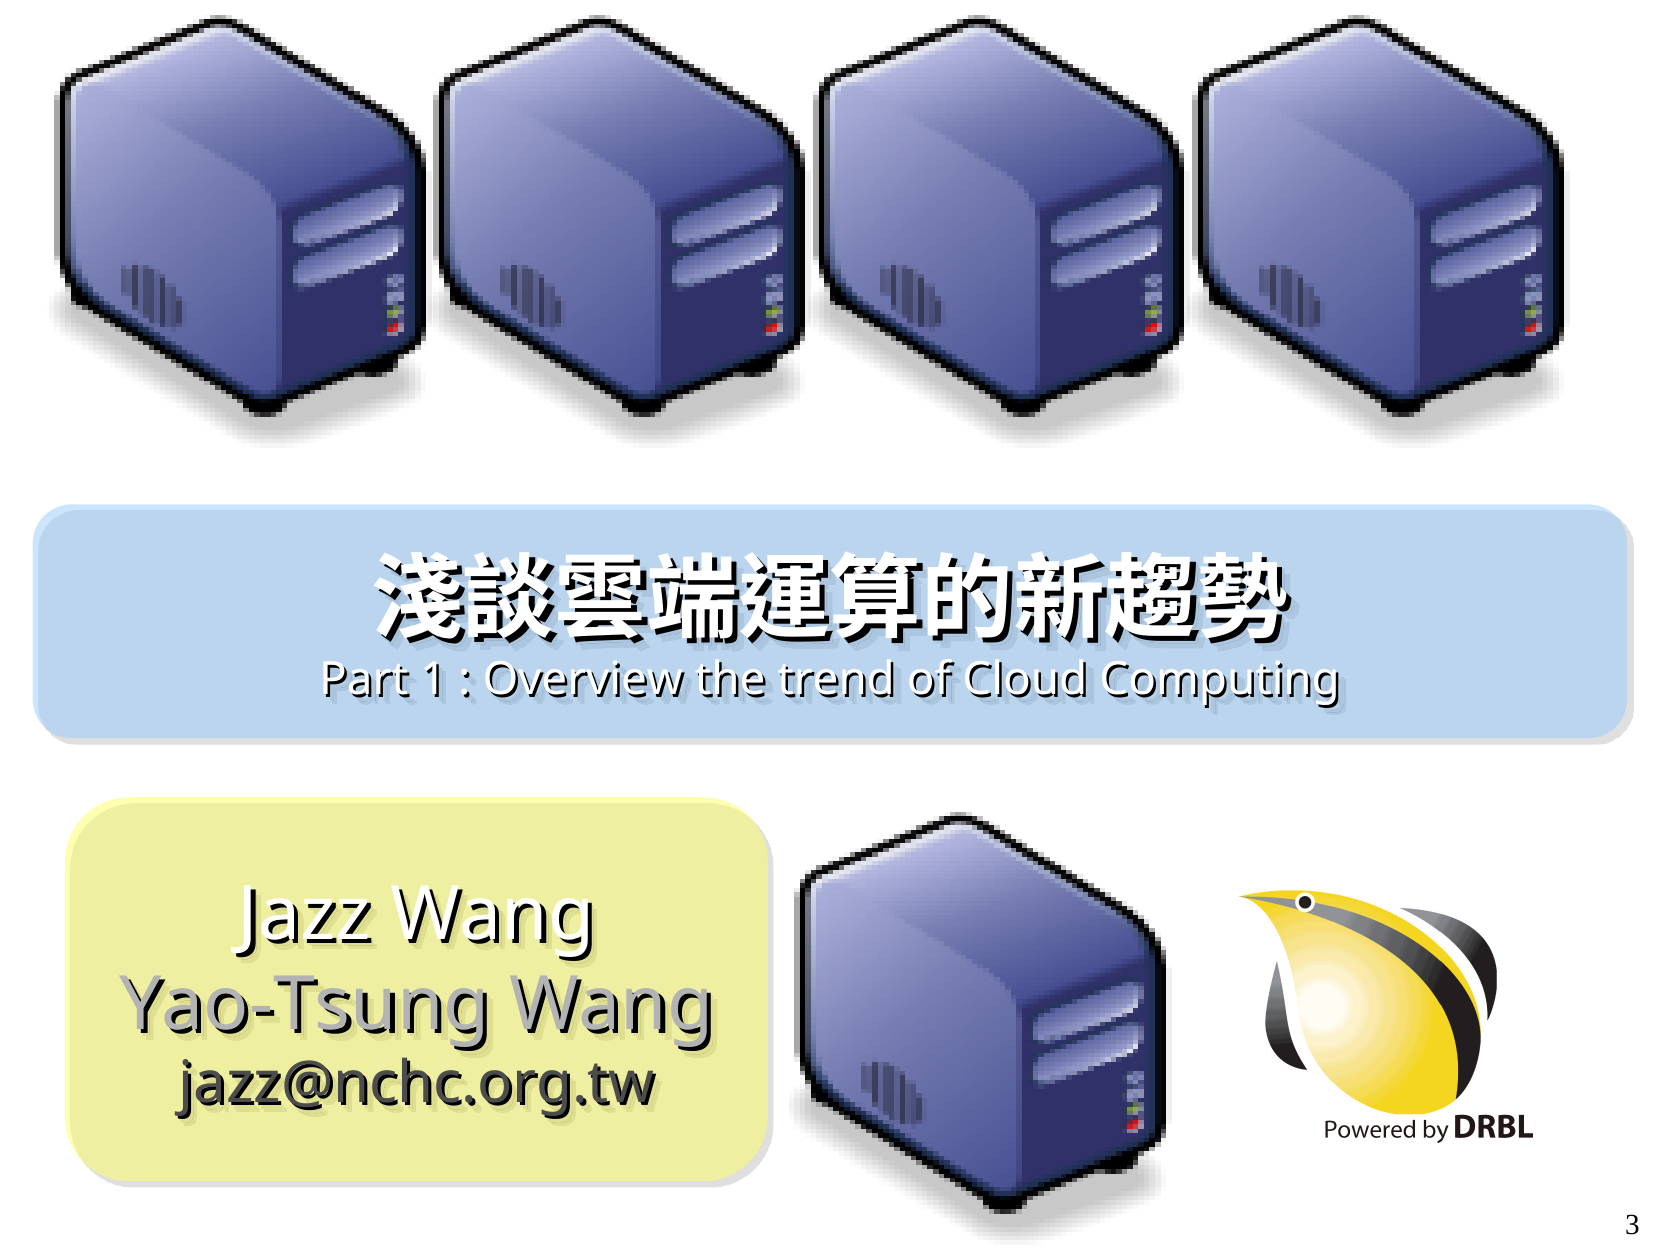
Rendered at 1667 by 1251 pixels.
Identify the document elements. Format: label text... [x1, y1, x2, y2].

picture [1224, 874, 1548, 1152]
picture [27, 2, 1609, 502]
text_box 淺談雲端運算的新趨勢 Part 1 : Overview the trend of Cloud Computing [32, 504, 1628, 739]
picture [767, 799, 1211, 1249]
text_box Jazz Wang Yao-Tsung Wang jazz@nchc.org.tw [64, 797, 767, 1182]
